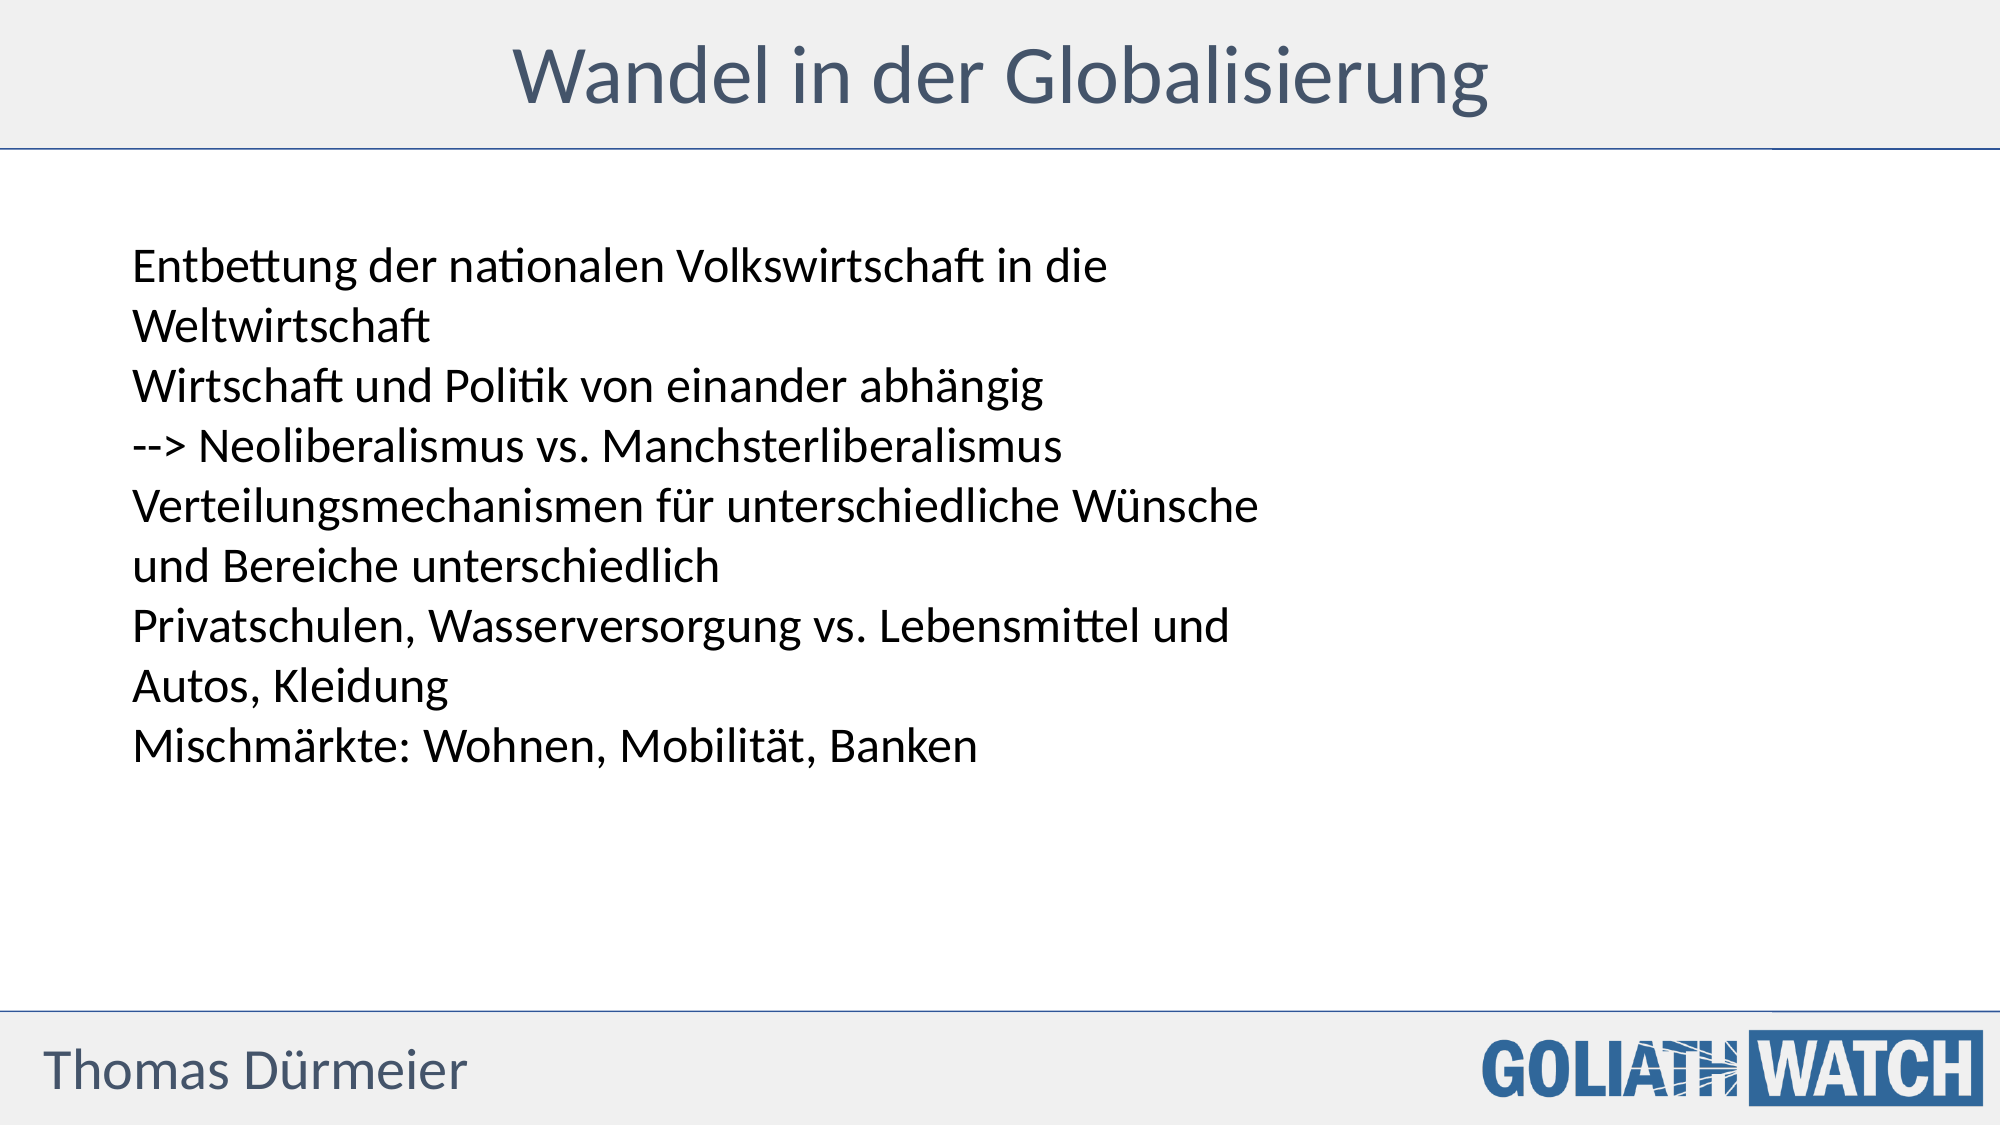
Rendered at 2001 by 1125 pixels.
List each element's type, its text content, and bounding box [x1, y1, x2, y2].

text_box Entbettung der nationalen Volkswirtschaft in die Weltwirtschaft Wirtschaft und Politik von einander abhängig --> Neoliberalismus vs. Manchsterliberalismus Verteilungsmechanismen für unterschiedliche Wünsche und Bereiche unterschiedlich Privatschulen, Wasserversorgung vs. Lebensmittel und Autos, Kleidung Mischmärkte: Wohnen, Mobilität, Banken [116, 224, 1341, 786]
text_box Thomas Dürmeier [0, 1013, 526, 1123]
picture [1477, 1022, 1990, 1115]
text_box [0, 0, 2000, 148]
text_box [0, 1013, 2000, 1125]
text_box Wandel in der Globalisierung [250, 0, 1754, 140]
